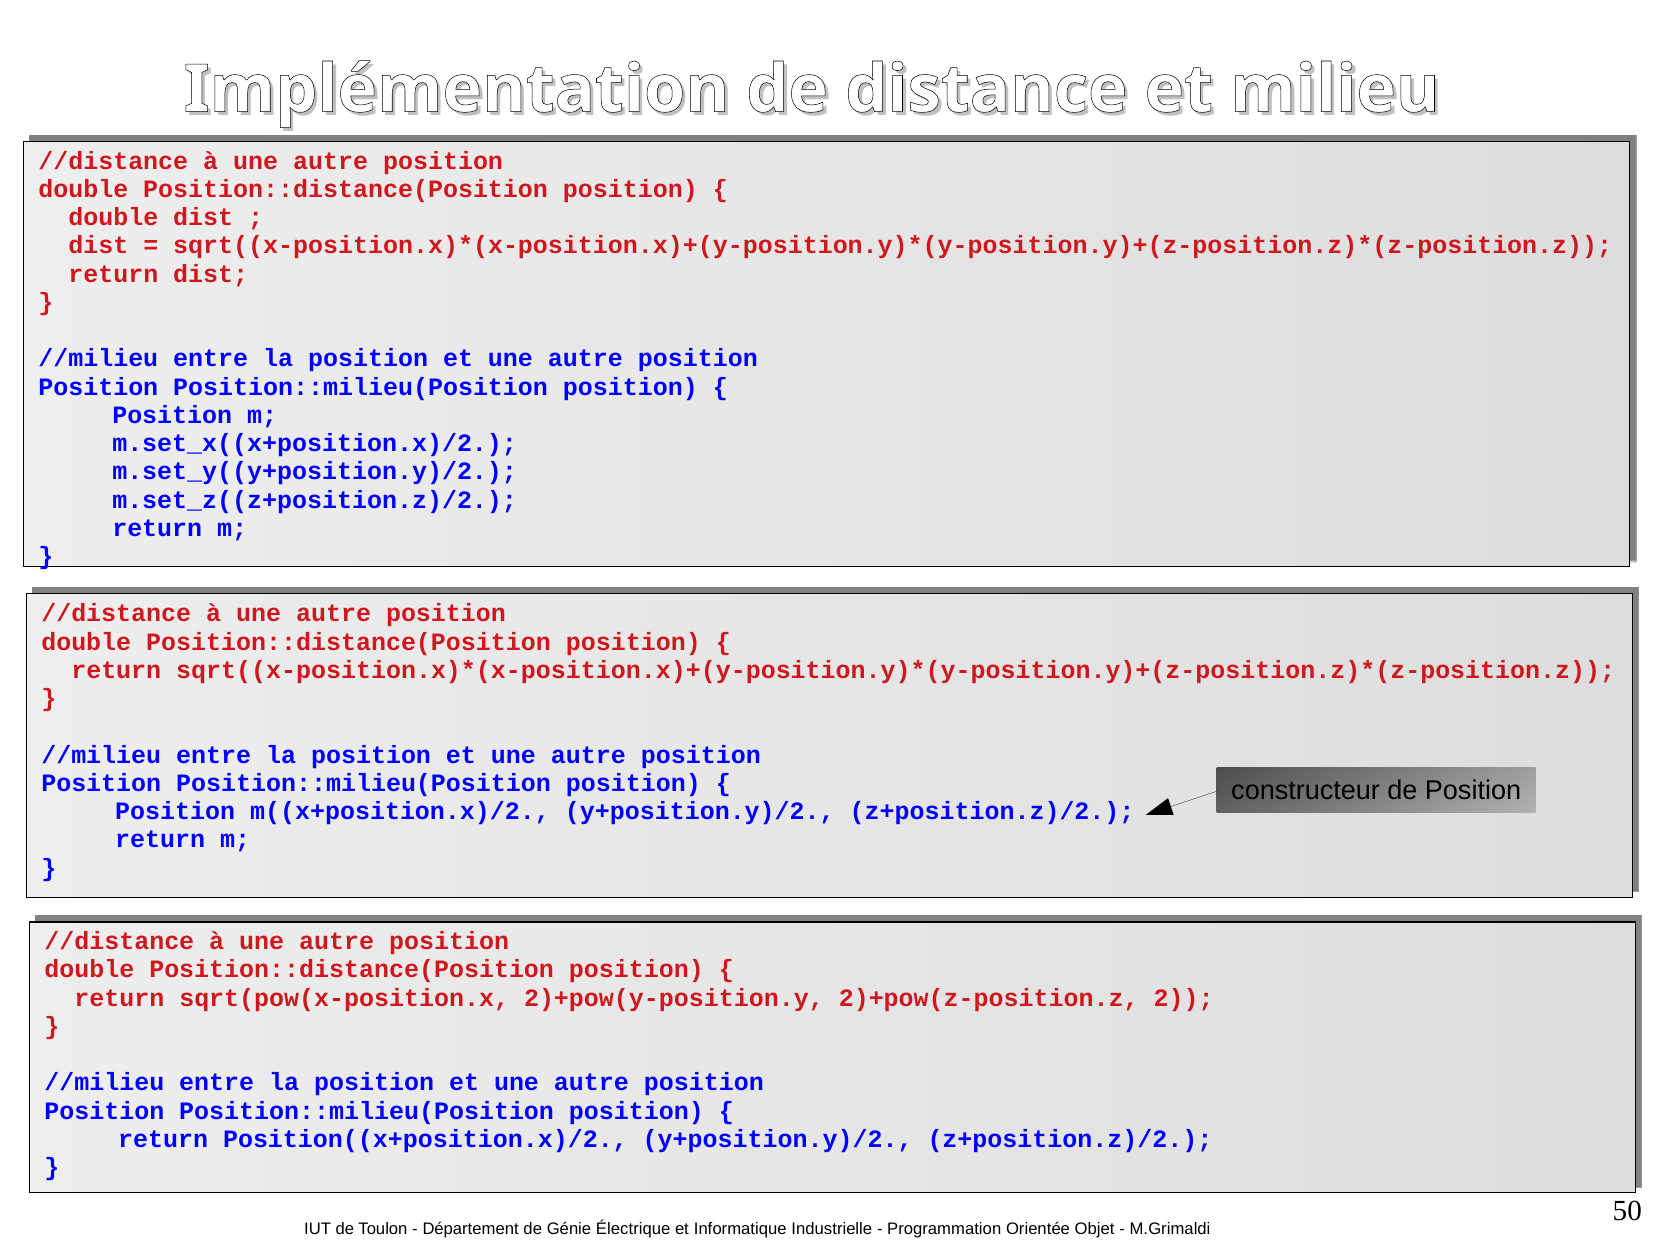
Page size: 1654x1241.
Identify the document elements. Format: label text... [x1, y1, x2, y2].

text_box //distance à une autre position double Position::distance(Position position) { return sqrt((x-position.x)*(x-position.x)+(y-position.y)*(y-position.y)+(z-position.z)*(z-position.z)); } //milieu entre la position et une autre position Position Position::milieu(Position position) { Position m((x+position.x)/2., (y+position.y)/2., (z+position.z)/2.); return m; } [26, 593, 1633, 898]
text_box constructeur de Position [1216, 767, 1536, 813]
text_box //distance à une autre position double Position::distance(Position position) { return sqrt(pow(x-position.x, 2)+pow(y-position.y, 2)+pow(z-position.z, 2)); } //milieu entre la position et une autre position Position Position::milieu(Position position) { return Position((x+position.x)/2., (y+position.y)/2., (z+position.z)/2.); } [29, 921, 1636, 1193]
title Implémentation de distance et milieu [76, 0, 1565, 135]
text_box //distance à une autre position double Position::distance(Position position) { double dist ; dist = sqrt((x-position.x)*(x-position.x)+(y-position.y)*(y-position.y)+(z-position.z)*(z-position.z)); return dist; } //milieu entre la position et une autre position Position Position::milieu(Position position) { Position m; m.set_x((x+position.x)/2.); m.set_y((y+position.y)/2.); m.set_z((z+position.z)/2.); return m; } [23, 141, 1630, 567]
